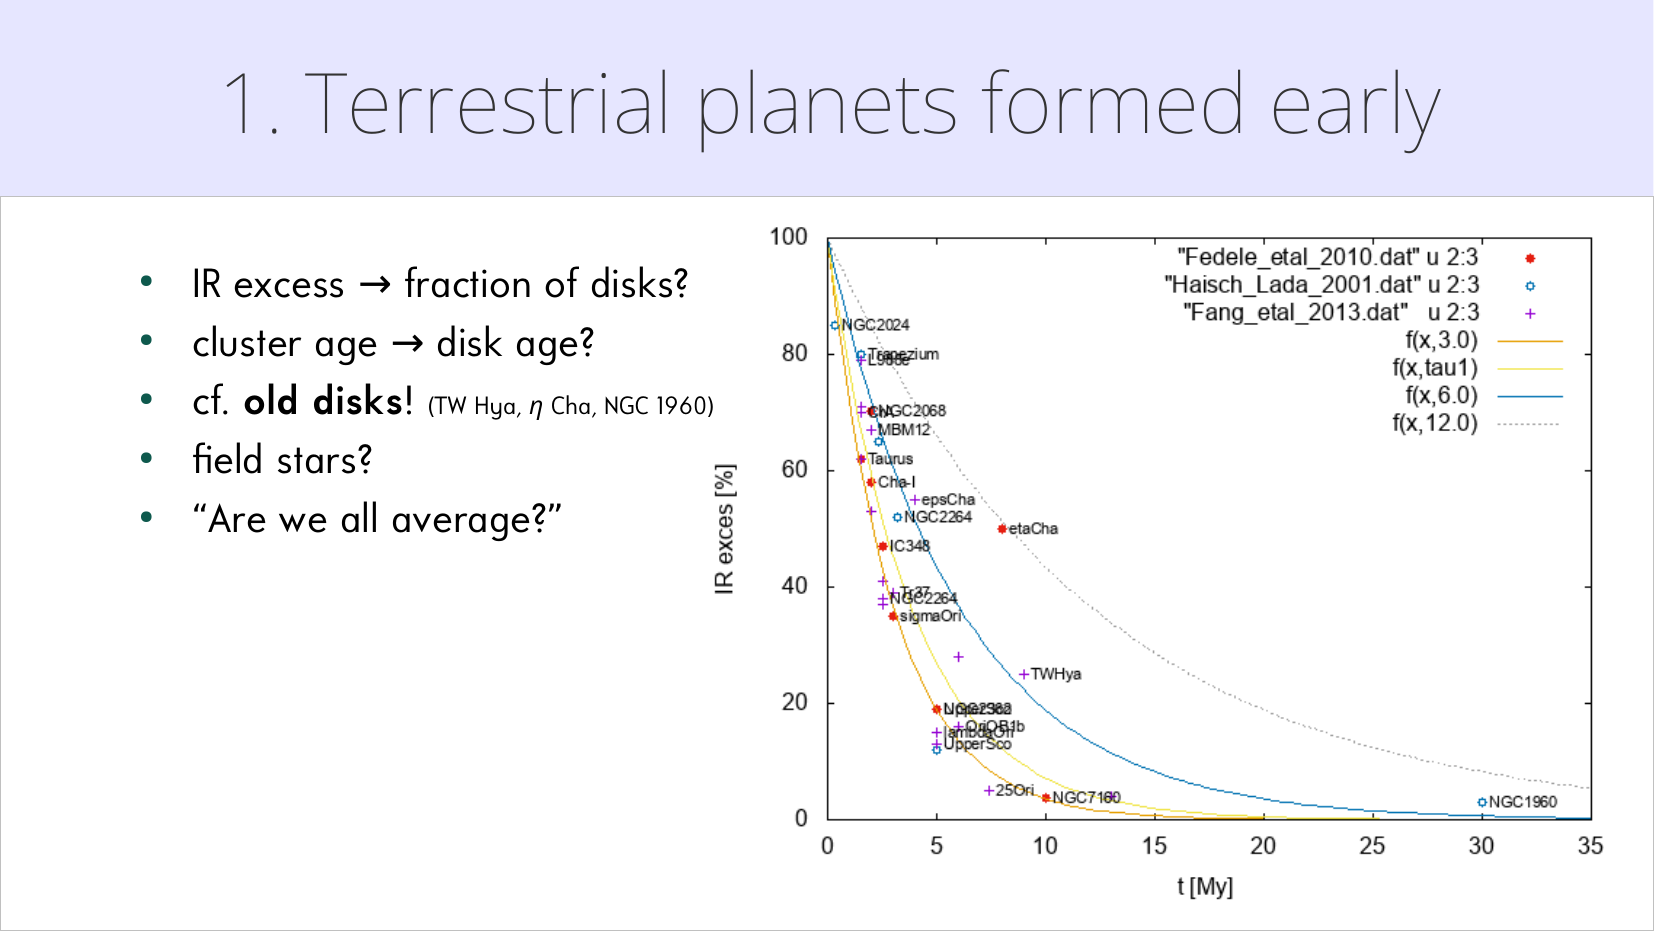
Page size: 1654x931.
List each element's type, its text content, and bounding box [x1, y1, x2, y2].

title 1. Terrestrial planets formed early [124, 23, 1537, 179]
picture [705, 210, 1636, 908]
list IR excess → fraction of disks? cluster age → disk age? cf. old disks! (TW Hya, η Cha, NGC 1960) field stars? “Are we all average?” [121, 258, 736, 798]
